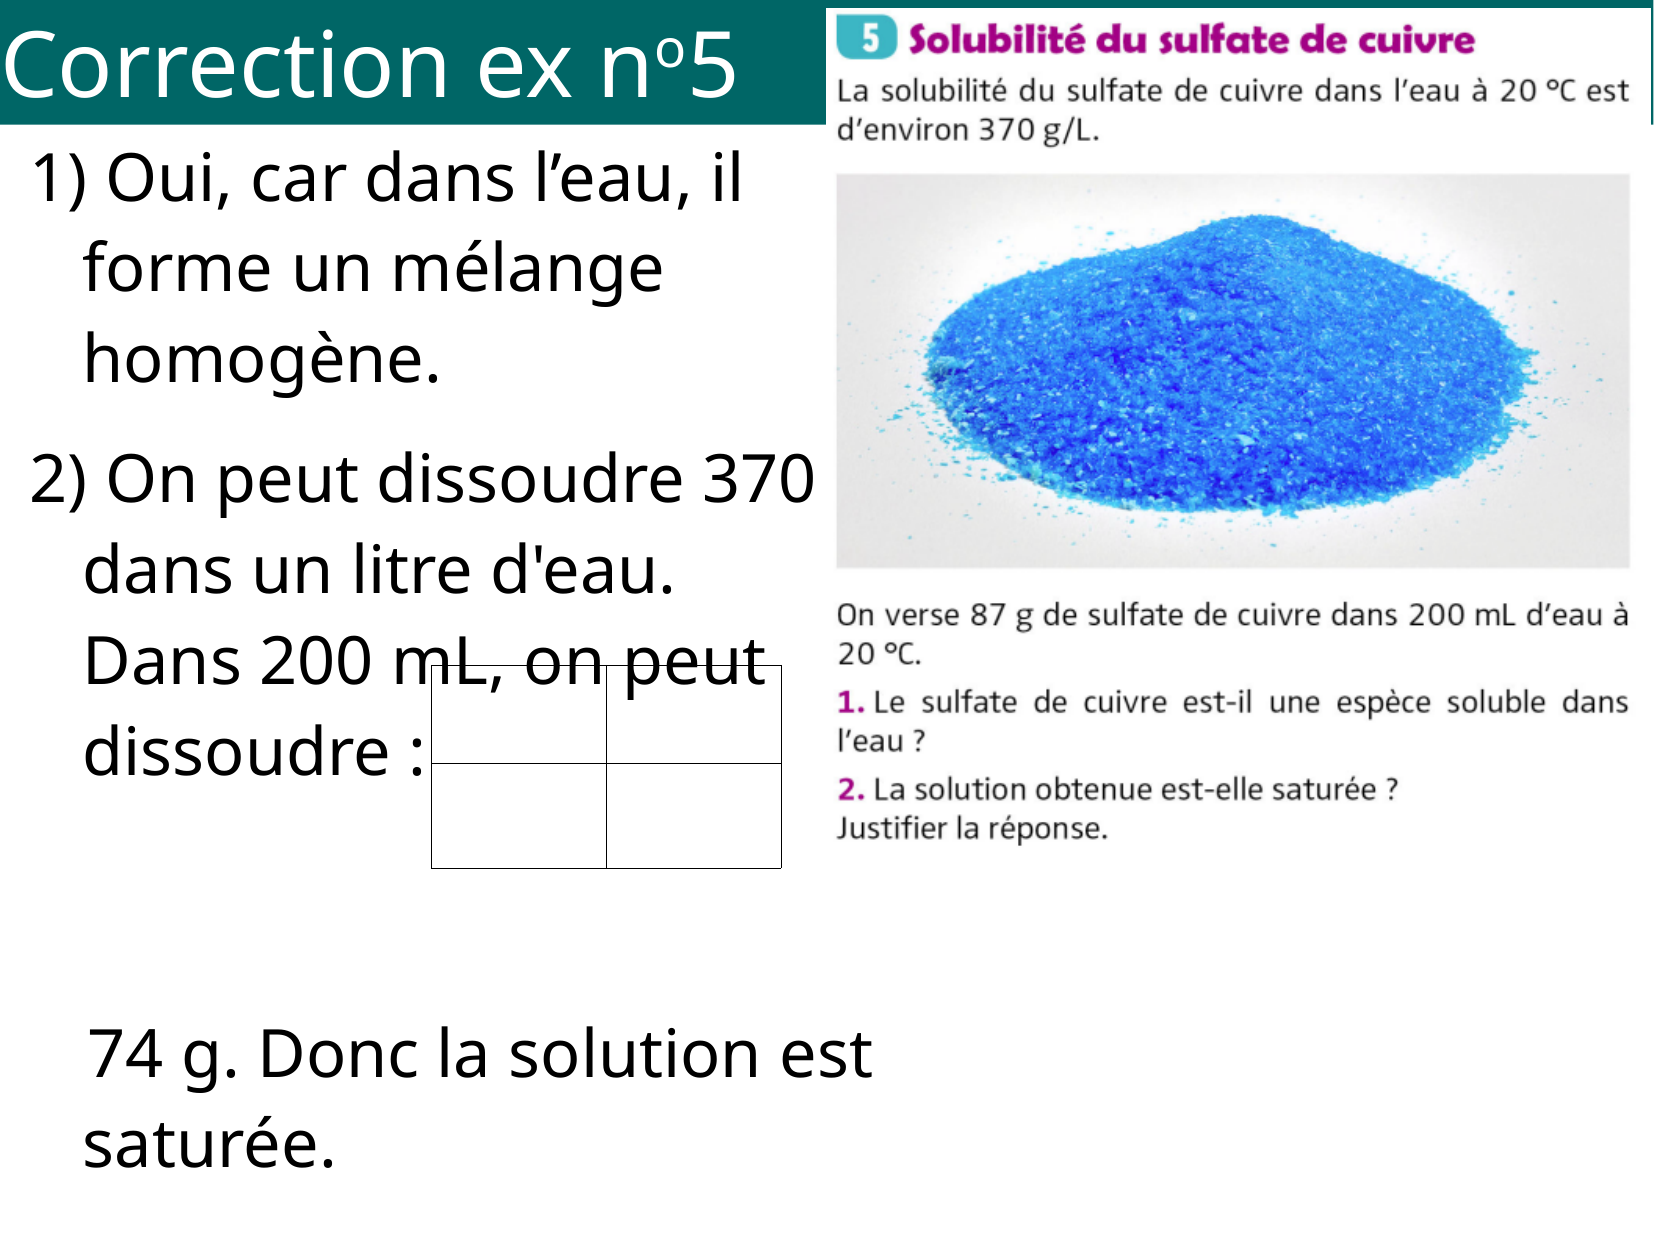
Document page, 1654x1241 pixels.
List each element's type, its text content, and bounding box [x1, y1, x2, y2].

table_header [432, 666, 606, 763]
list Oui, car dans l’eau, il forme un mélange homogène. On peut dissoudre 370 g dans un litre d'eau. Dans 200 mL, on peut dissoudre : 74 g. Donc la solution est saturée. [11, 129, 1642, 1229]
table_cell [607, 764, 781, 868]
title Correction ex no5 [0, 4, 1654, 120]
table_header [607, 666, 781, 763]
table_cell [432, 764, 606, 868]
picture [826, 8, 1651, 871]
